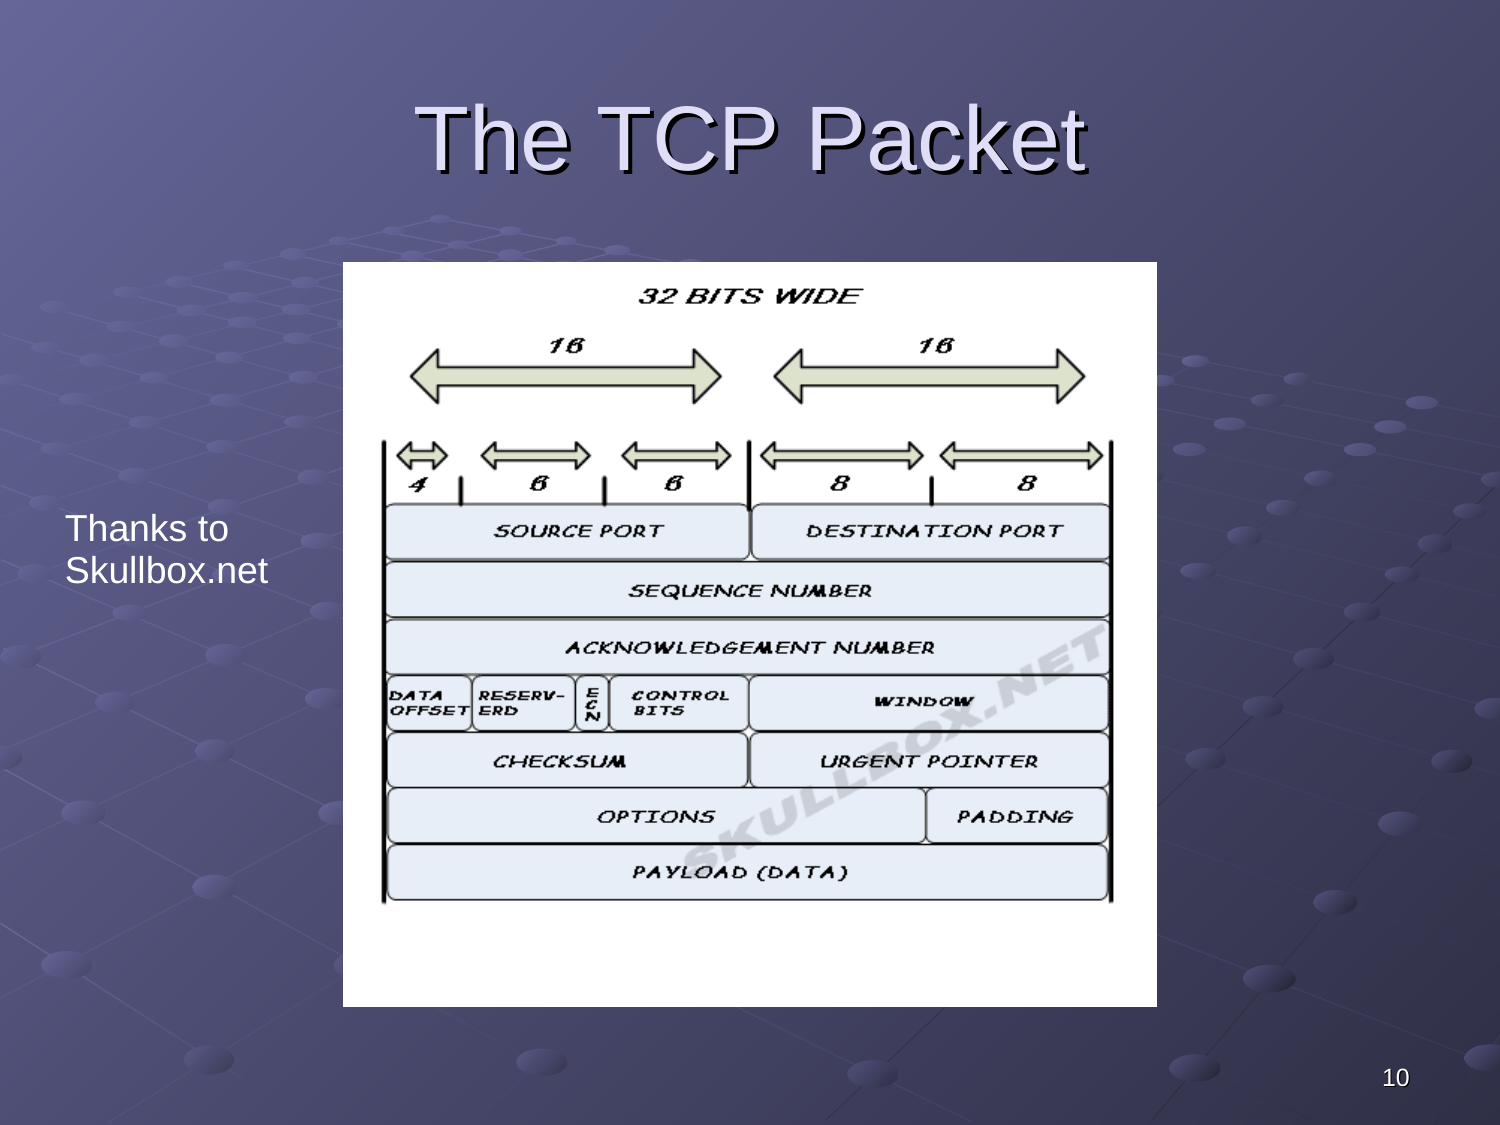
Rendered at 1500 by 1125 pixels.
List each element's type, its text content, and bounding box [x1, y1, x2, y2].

title The TCP Packet [75, 45, 1426, 233]
picture [343, 262, 1157, 1007]
text_box Thanks to Skullbox.net [50, 499, 326, 600]
